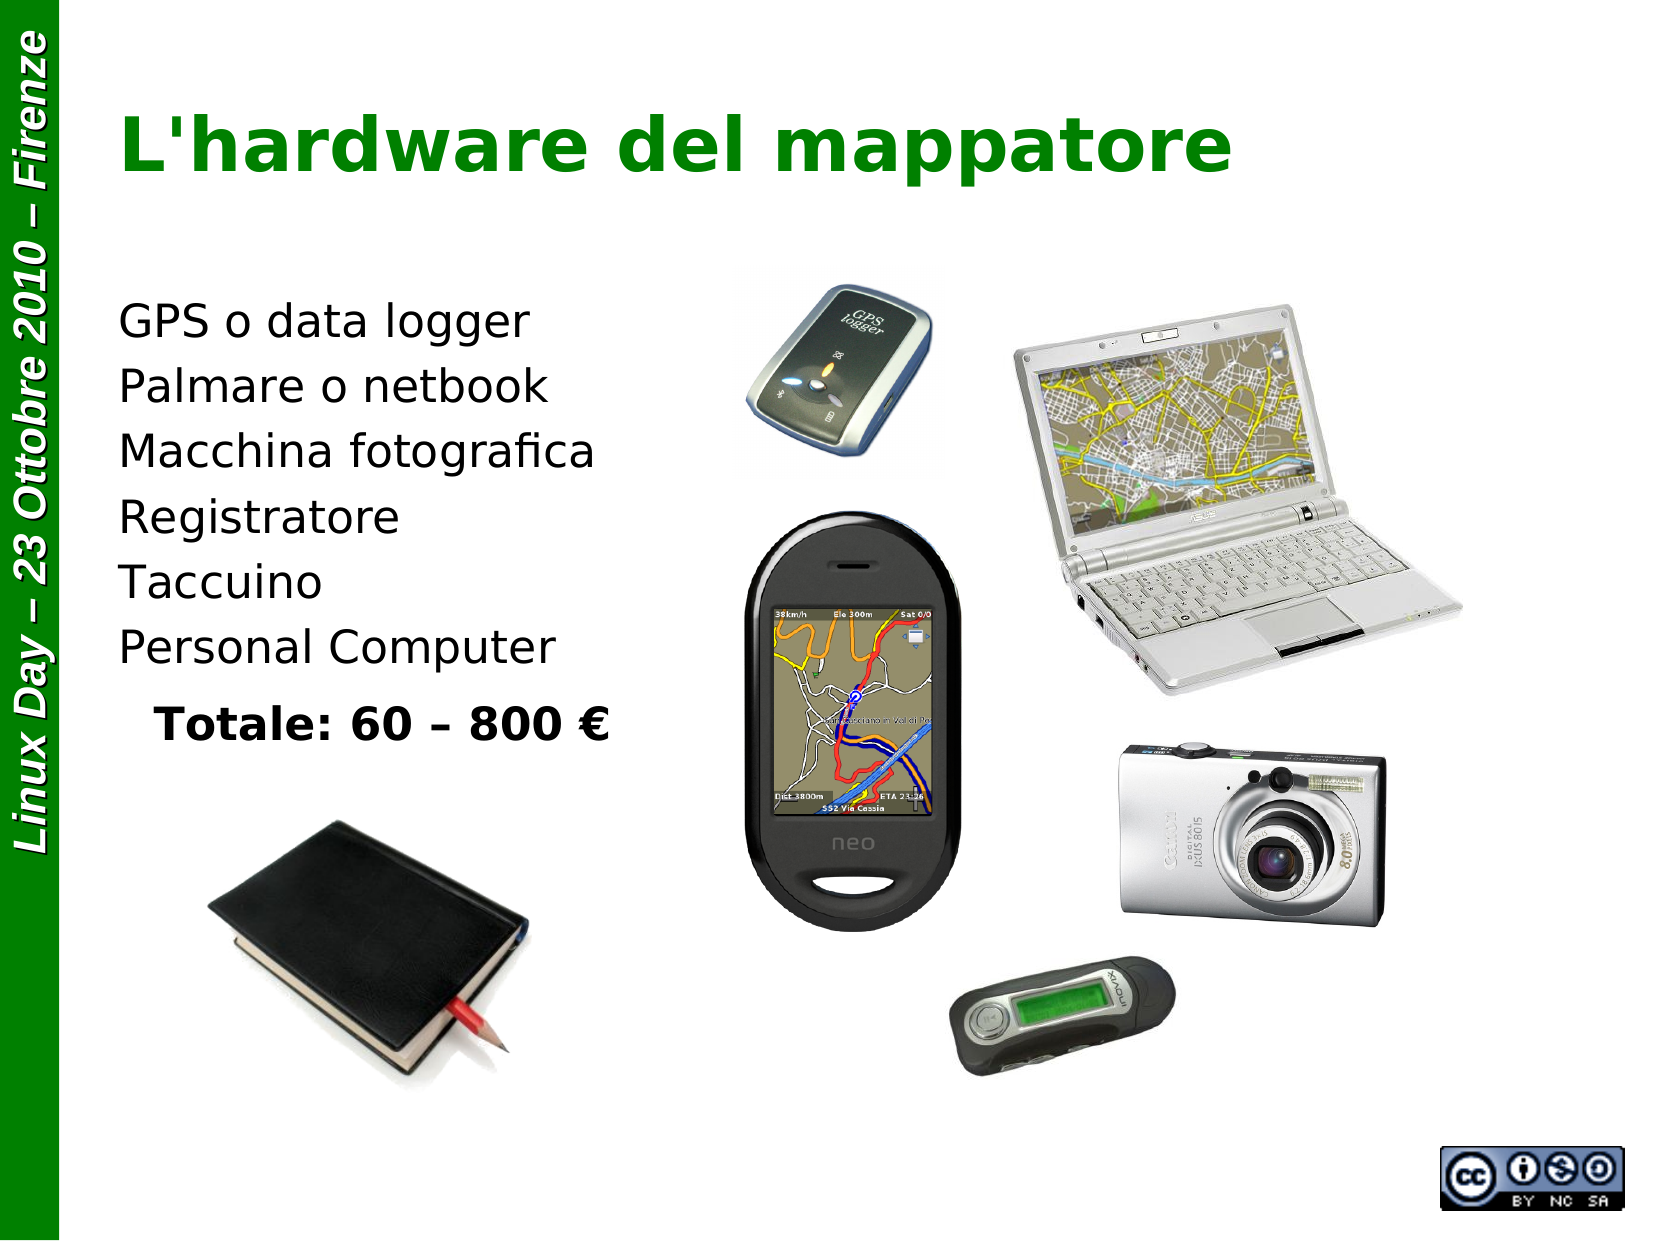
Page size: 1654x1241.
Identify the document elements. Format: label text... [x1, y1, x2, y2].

title L'hardware del mappatore [118, 56, 1536, 235]
picture [206, 819, 532, 1093]
picture [738, 501, 1388, 1123]
picture [1440, 1146, 1625, 1211]
picture [732, 265, 945, 479]
picture [1003, 295, 1477, 706]
list GPS o data logger Palmare o netbook Macchina fotografica Registratore Taccuino Personal Computer Totale: 60 – 800 € [118, 295, 768, 798]
